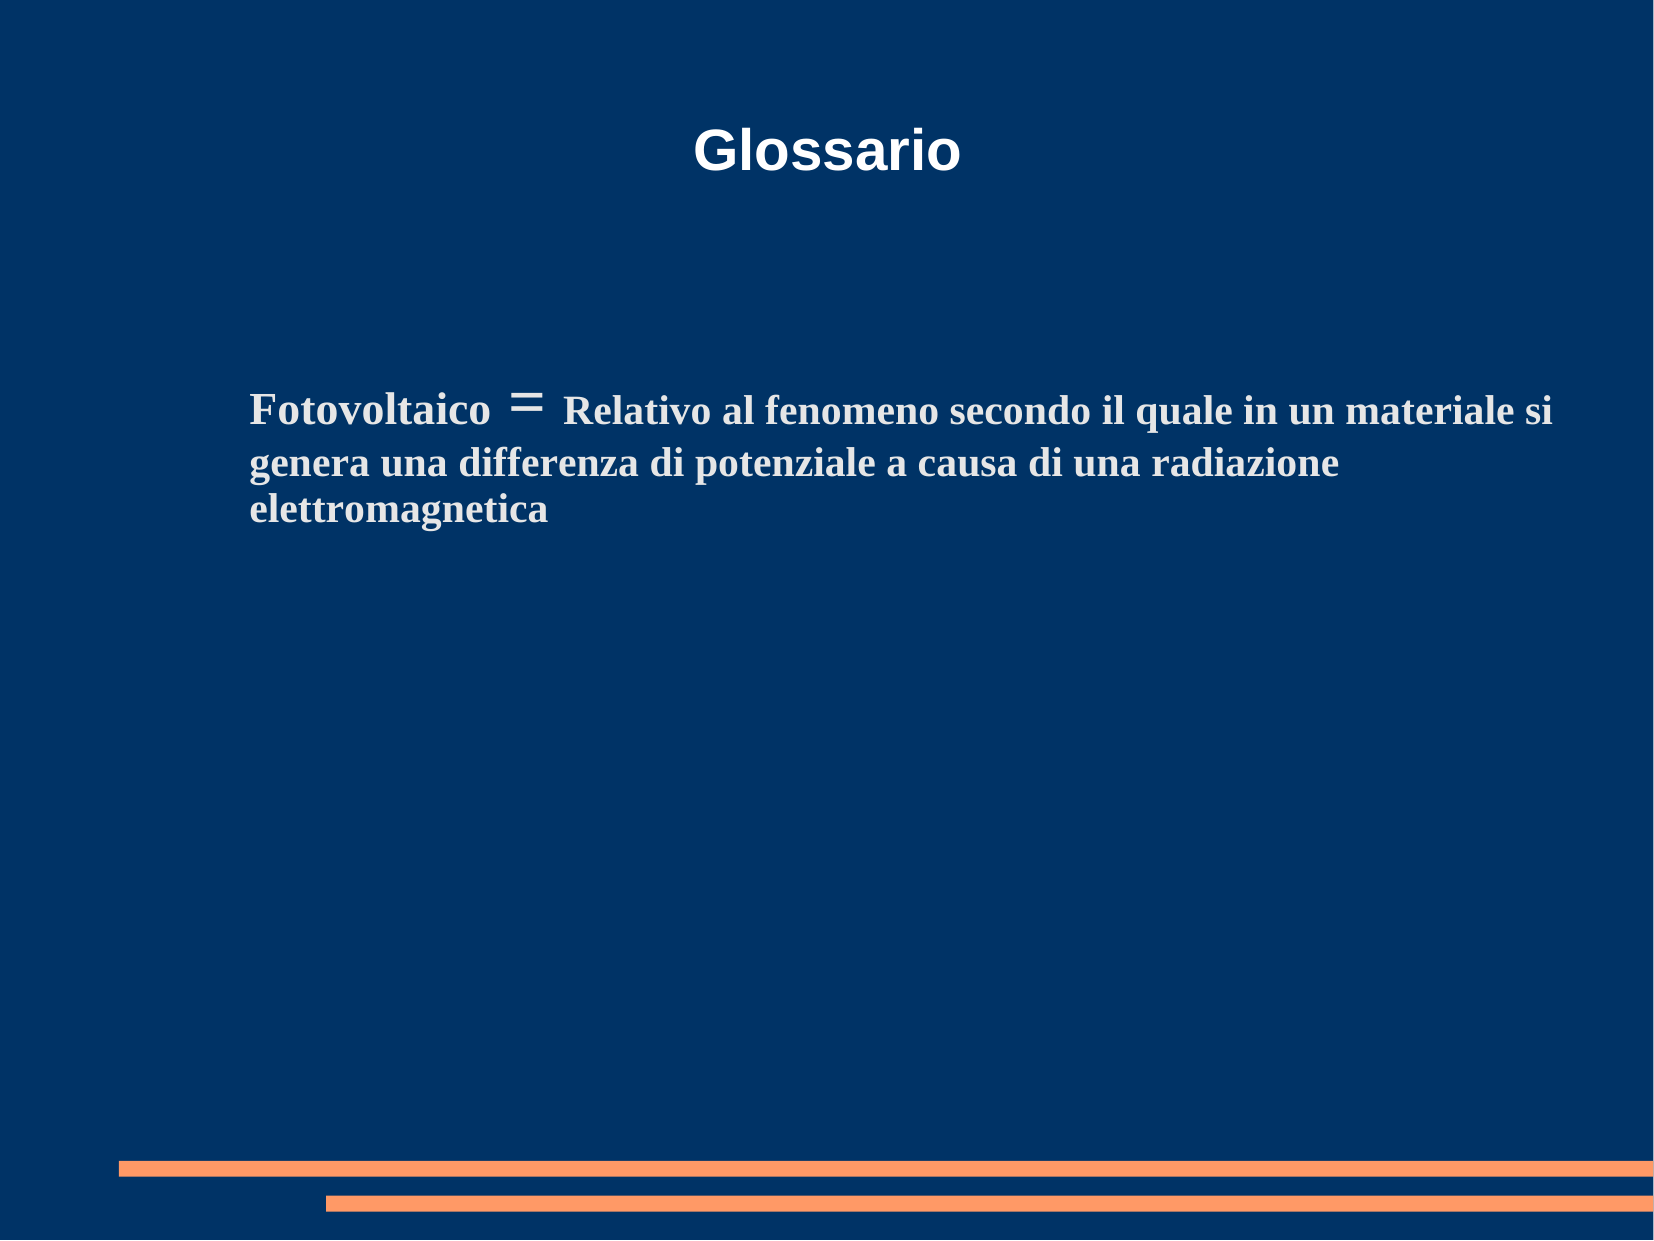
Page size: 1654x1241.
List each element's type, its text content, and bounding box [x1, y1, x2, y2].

title Glossario [121, 46, 1534, 254]
list Fotovoltaico = Relativo al fenomeno secondo il quale in un materiale si genera una differenza di potenziale a causa di una radiazione elettromagnetica [178, 364, 1570, 1147]
